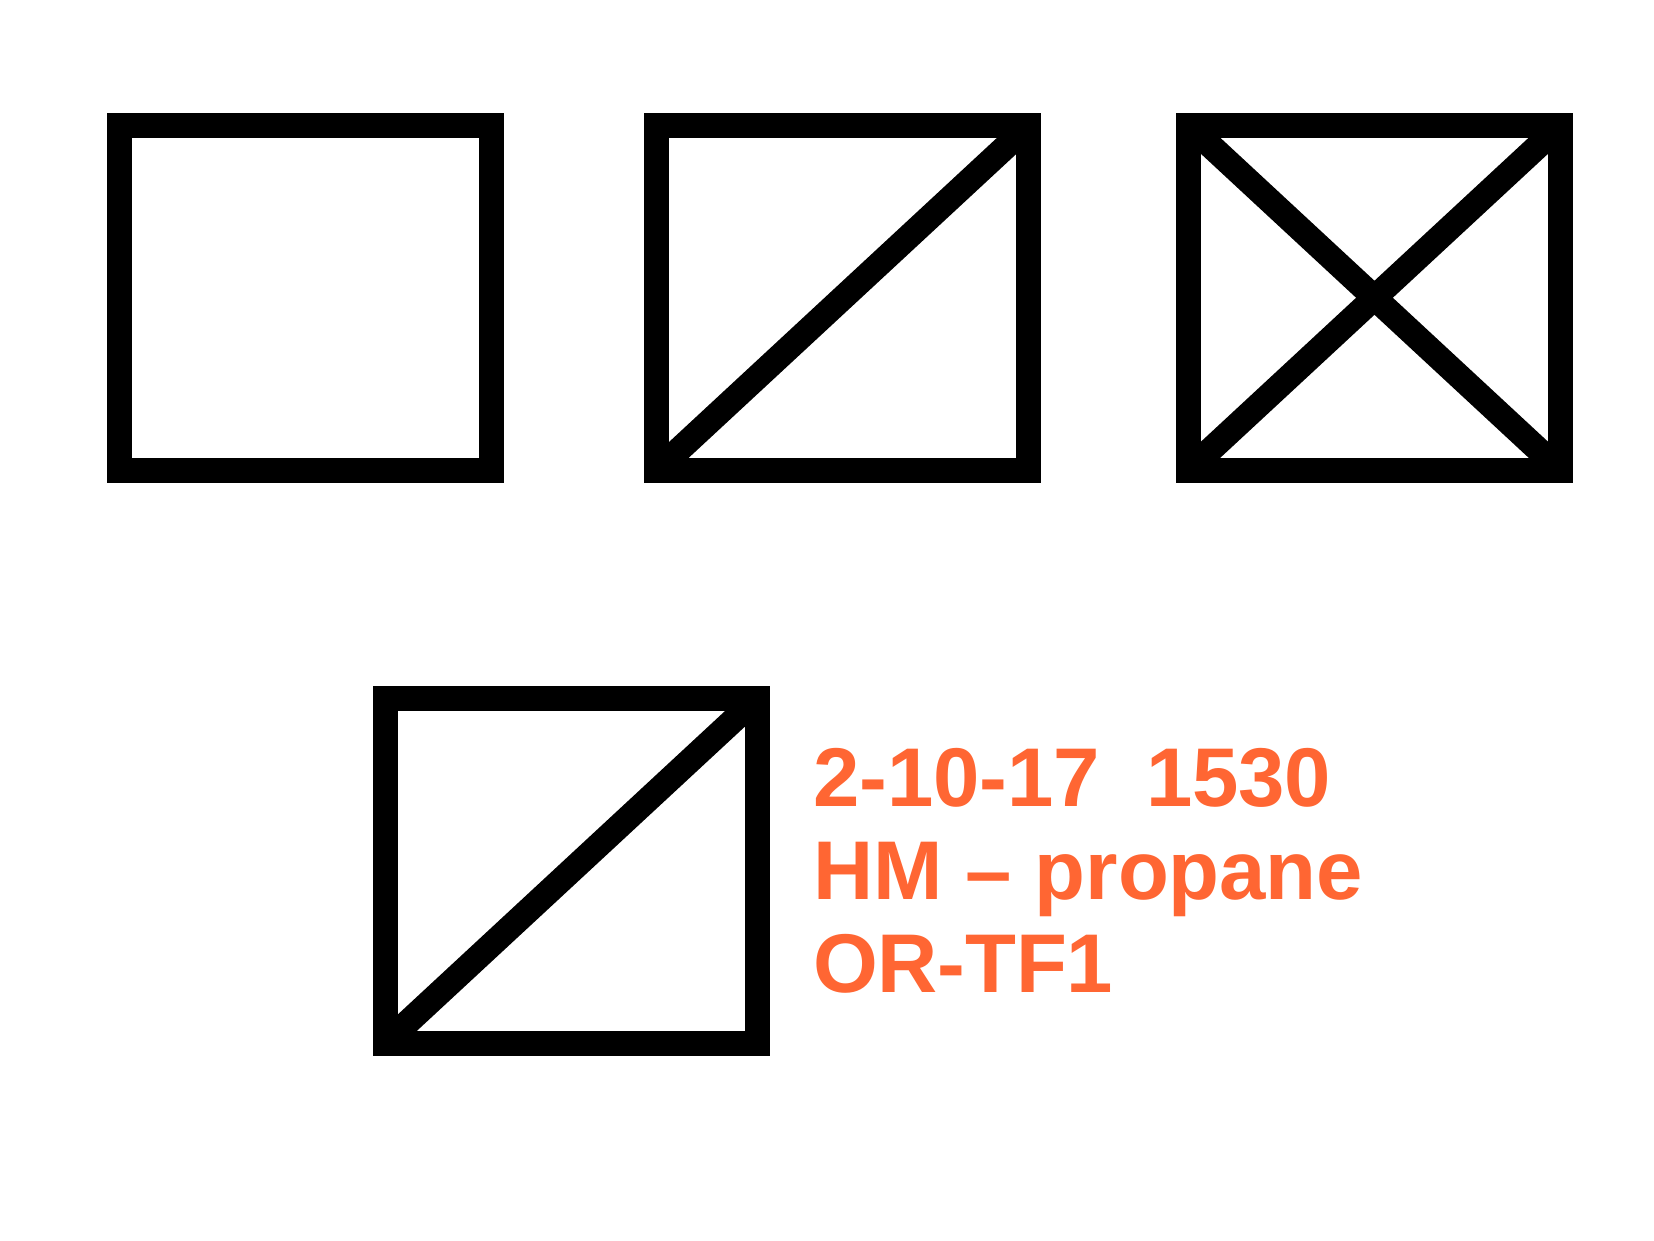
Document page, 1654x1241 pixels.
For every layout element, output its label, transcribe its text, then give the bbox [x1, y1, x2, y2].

text_box 2-10-17 1530 HM – propane OR-TF1 [798, 723, 1378, 1018]
